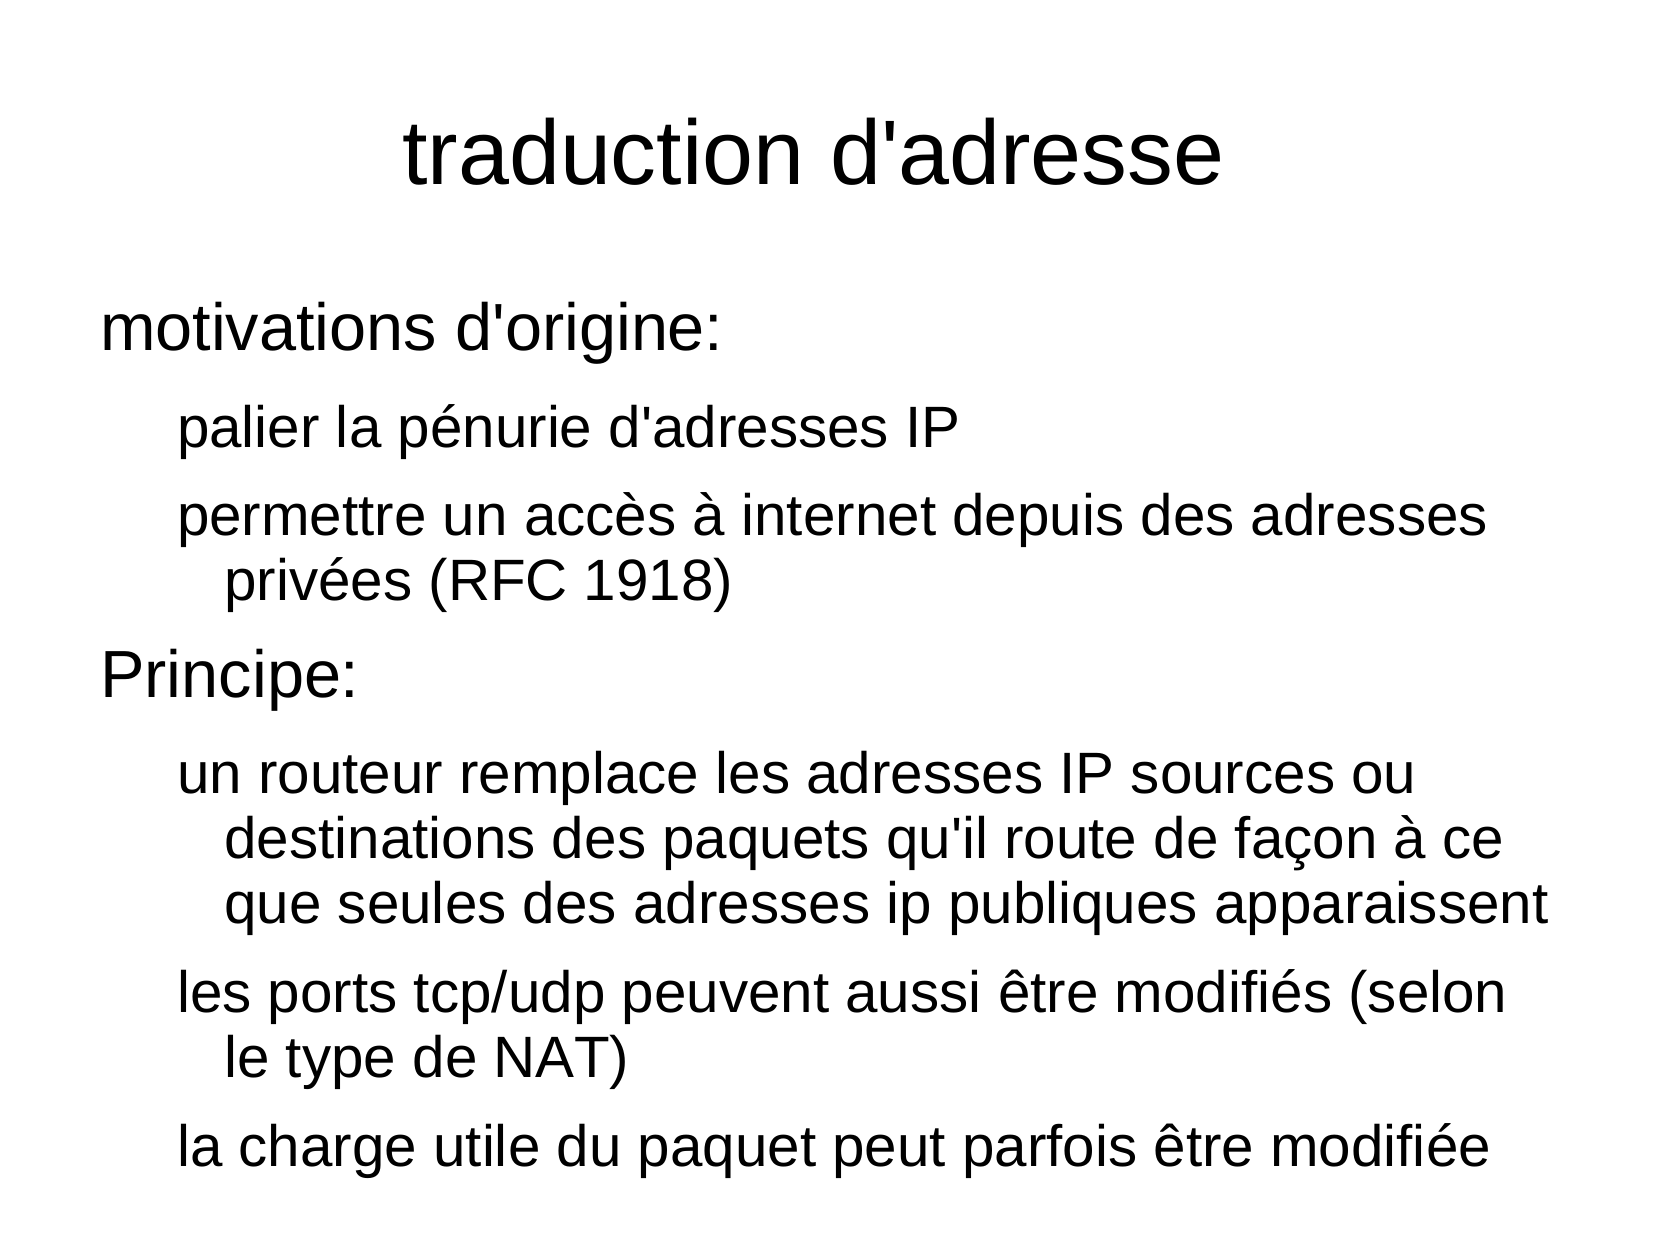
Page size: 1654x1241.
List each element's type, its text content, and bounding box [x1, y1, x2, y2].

title traduction d'adresse [82, 49, 1571, 257]
list motivations d'origine: palier la pénurie d'adresses IP permettre un accès à internet depuis des adresses privées (RFC 1918) Principe: un routeur remplace les adresses IP sources ou destinations des paquets qu'il route de façon à ce que seules des adresses ip publiques apparaissent les ports tcp/udp peuvent aussi être modifiés (selon le type de NAT) la charge utile du paquet peut parfois être modifiée [82, 290, 1571, 1241]
